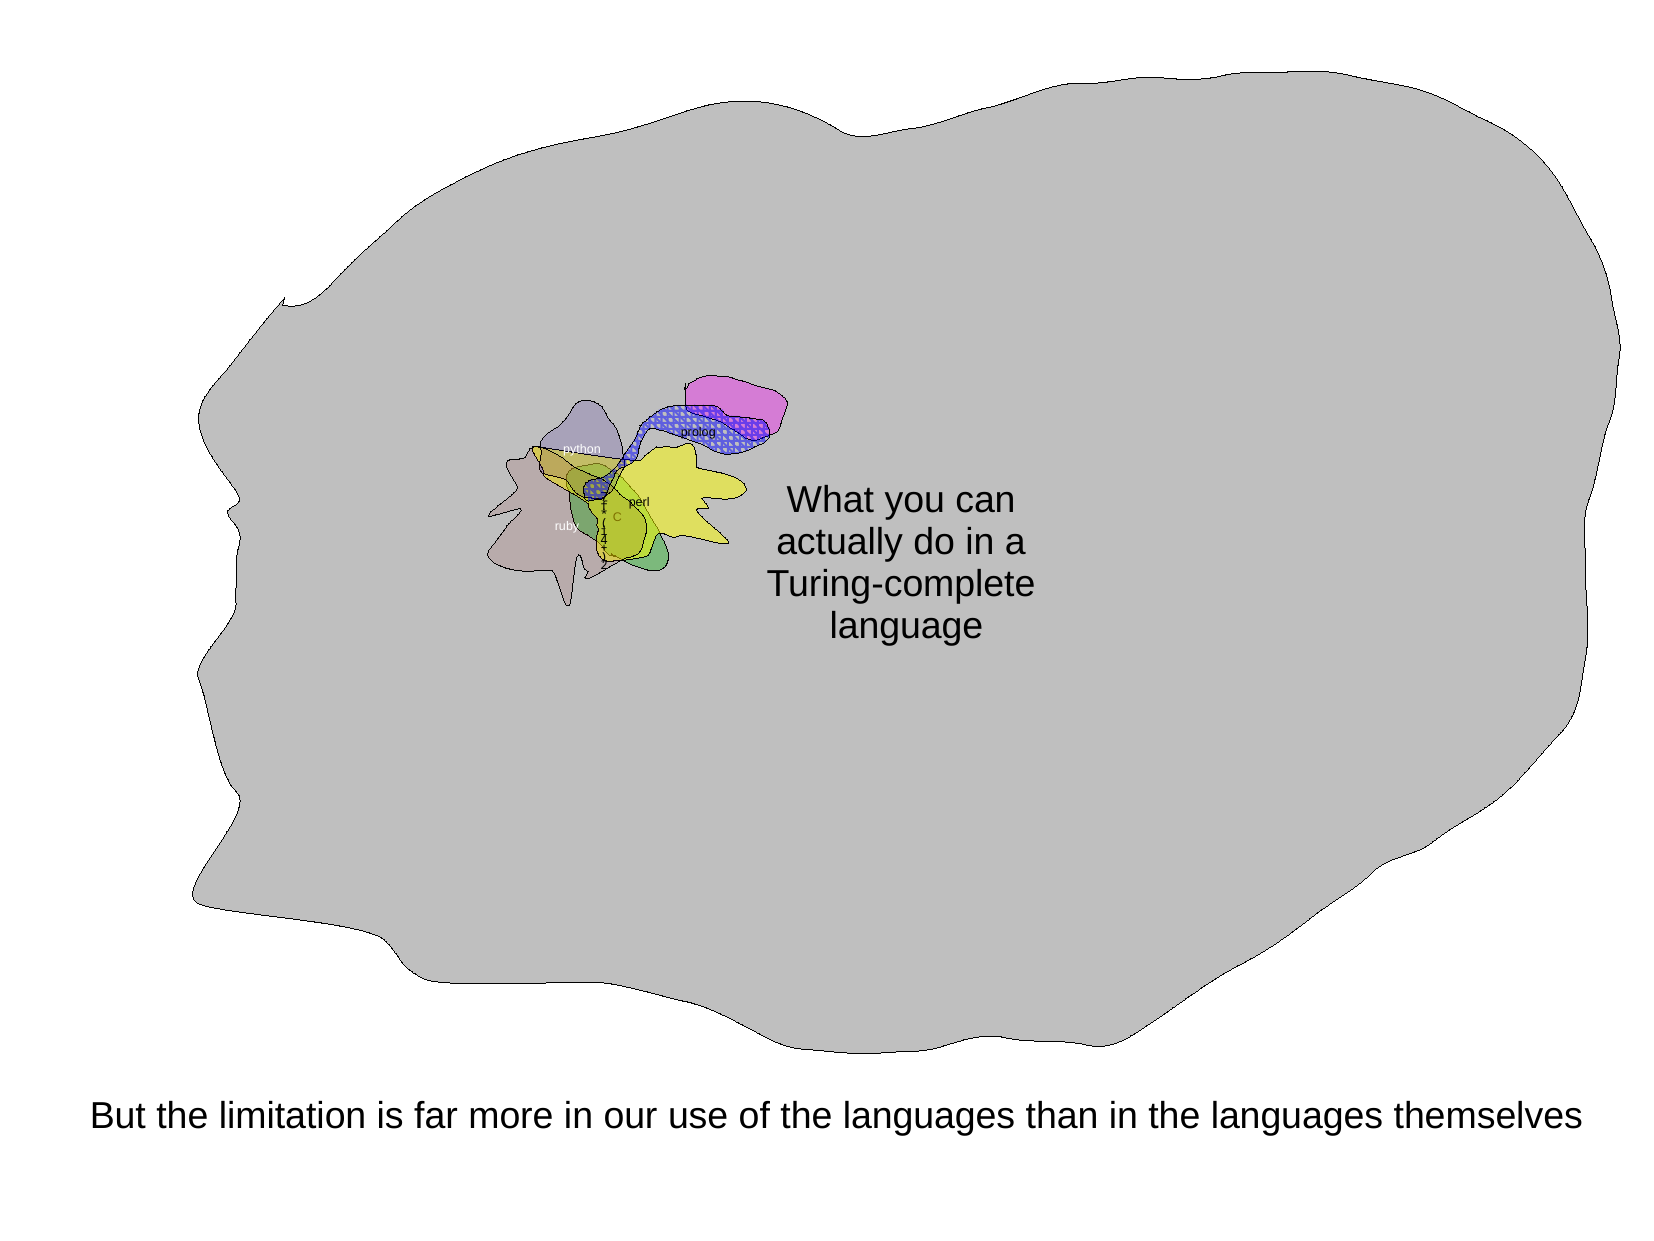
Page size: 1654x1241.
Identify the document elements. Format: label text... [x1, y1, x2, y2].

text_box 7*i+2 [609, 480, 622, 489]
text_box ruby [487, 446, 600, 606]
text_box What you can actually do in a Turing-complete language [192, 71, 1621, 1054]
text_box f(4) [585, 489, 622, 573]
text_box ruby [622, 495, 647, 560]
text_box python [613, 467, 625, 480]
text_box python [540, 400, 624, 477]
text_box prolog [666, 417, 733, 447]
text_box C [624, 534, 669, 571]
text_box [583, 375, 788, 502]
text_box perl [618, 446, 747, 561]
text_box 7*i+2 [585, 573, 622, 581]
text_box But the limitation is far more in our use of the languages than in the languages themselves [75, 1087, 1602, 1145]
